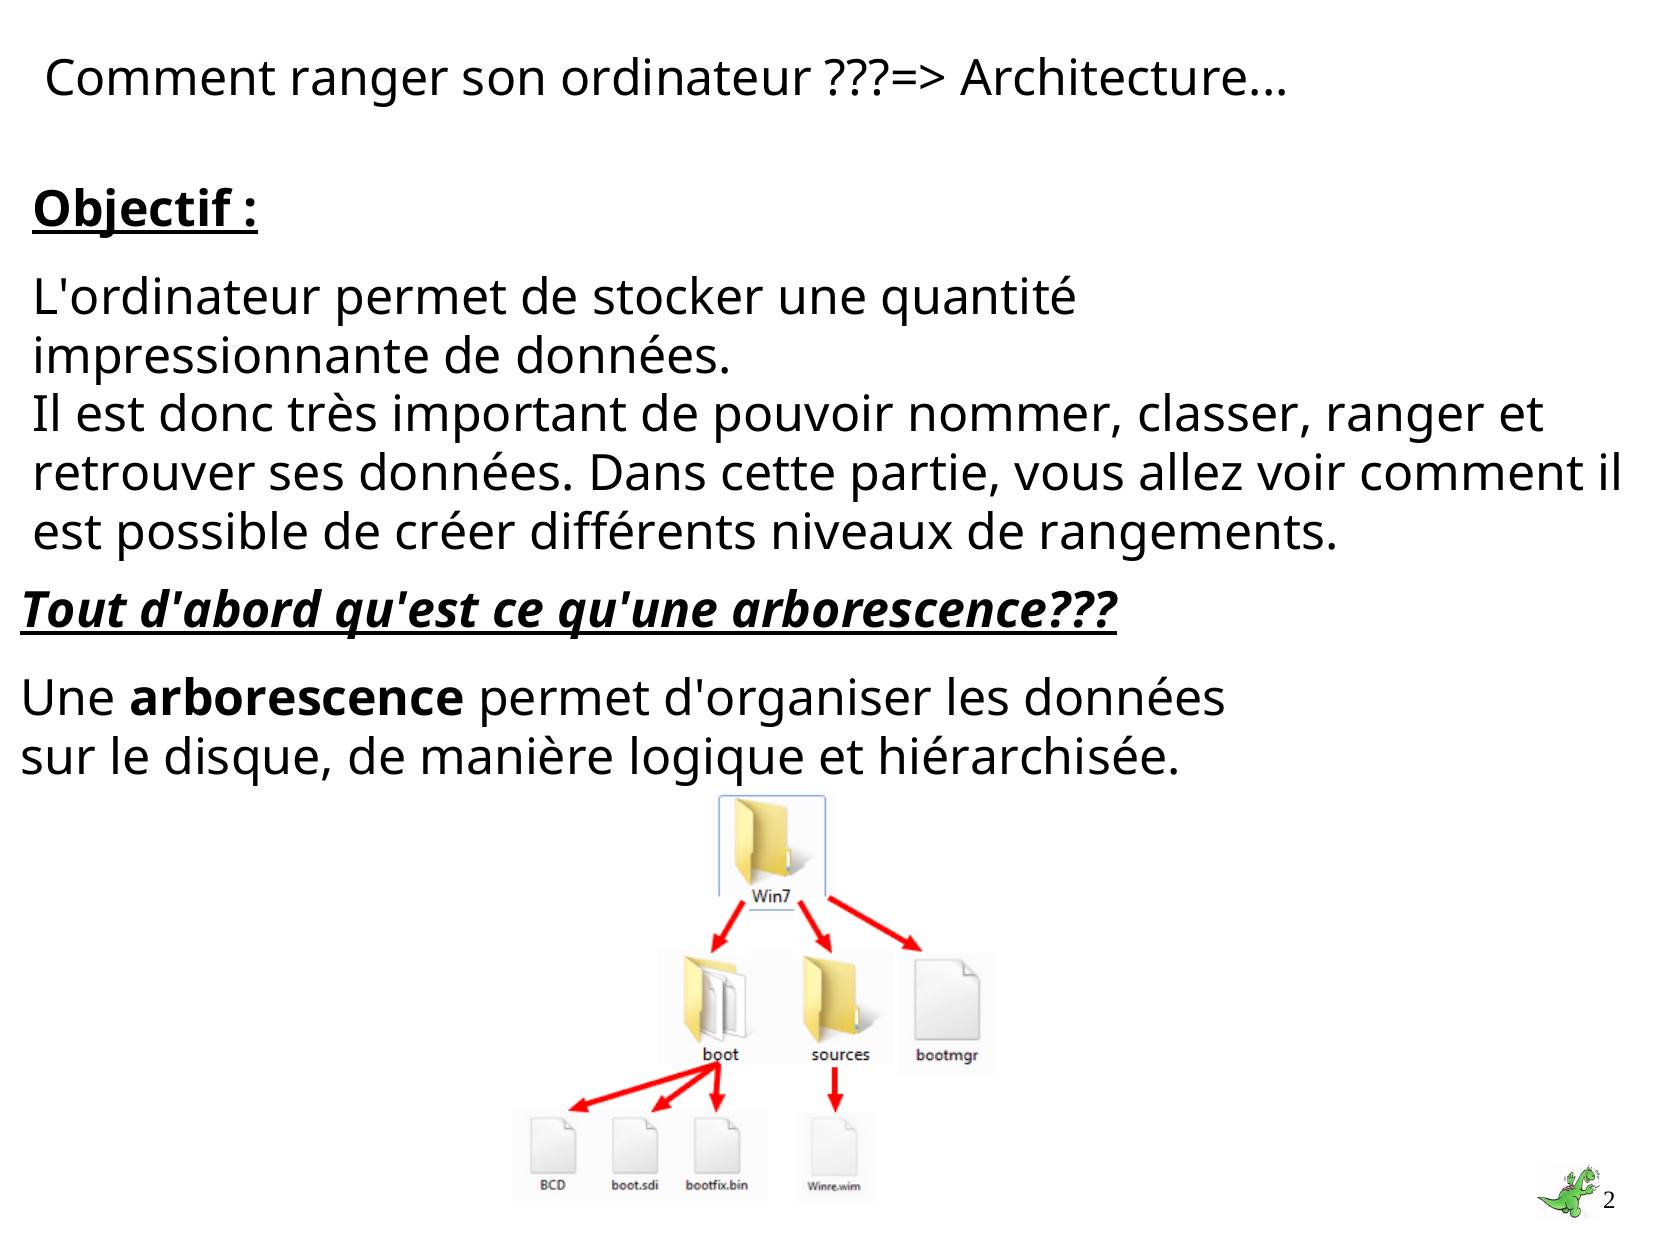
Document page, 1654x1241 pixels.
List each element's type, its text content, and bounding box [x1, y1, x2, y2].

text_box 2 [1603, 1186, 1632, 1214]
picture [1536, 1163, 1600, 1220]
text_box Objectif : L'ordinateur permet de stocker une quantité impressionnante de données. Il est donc très important de pouvoir nommer, classer, ranger et retrouver ses données. Dans cette partie, vous allez voir comment il est possible de créer différents niveaux de rangements. [17, 195, 1647, 443]
text_box Tout d'abord qu'est ce qu'une arborescence??? Une arborescence permet d'organiser les données sur le disque, de manière logique et hiérarchisée. [5, 596, 1246, 668]
text_box Comment ranger son ordinateur ???=> Architecture... [29, 64, 1447, 137]
picture [496, 791, 1078, 1214]
